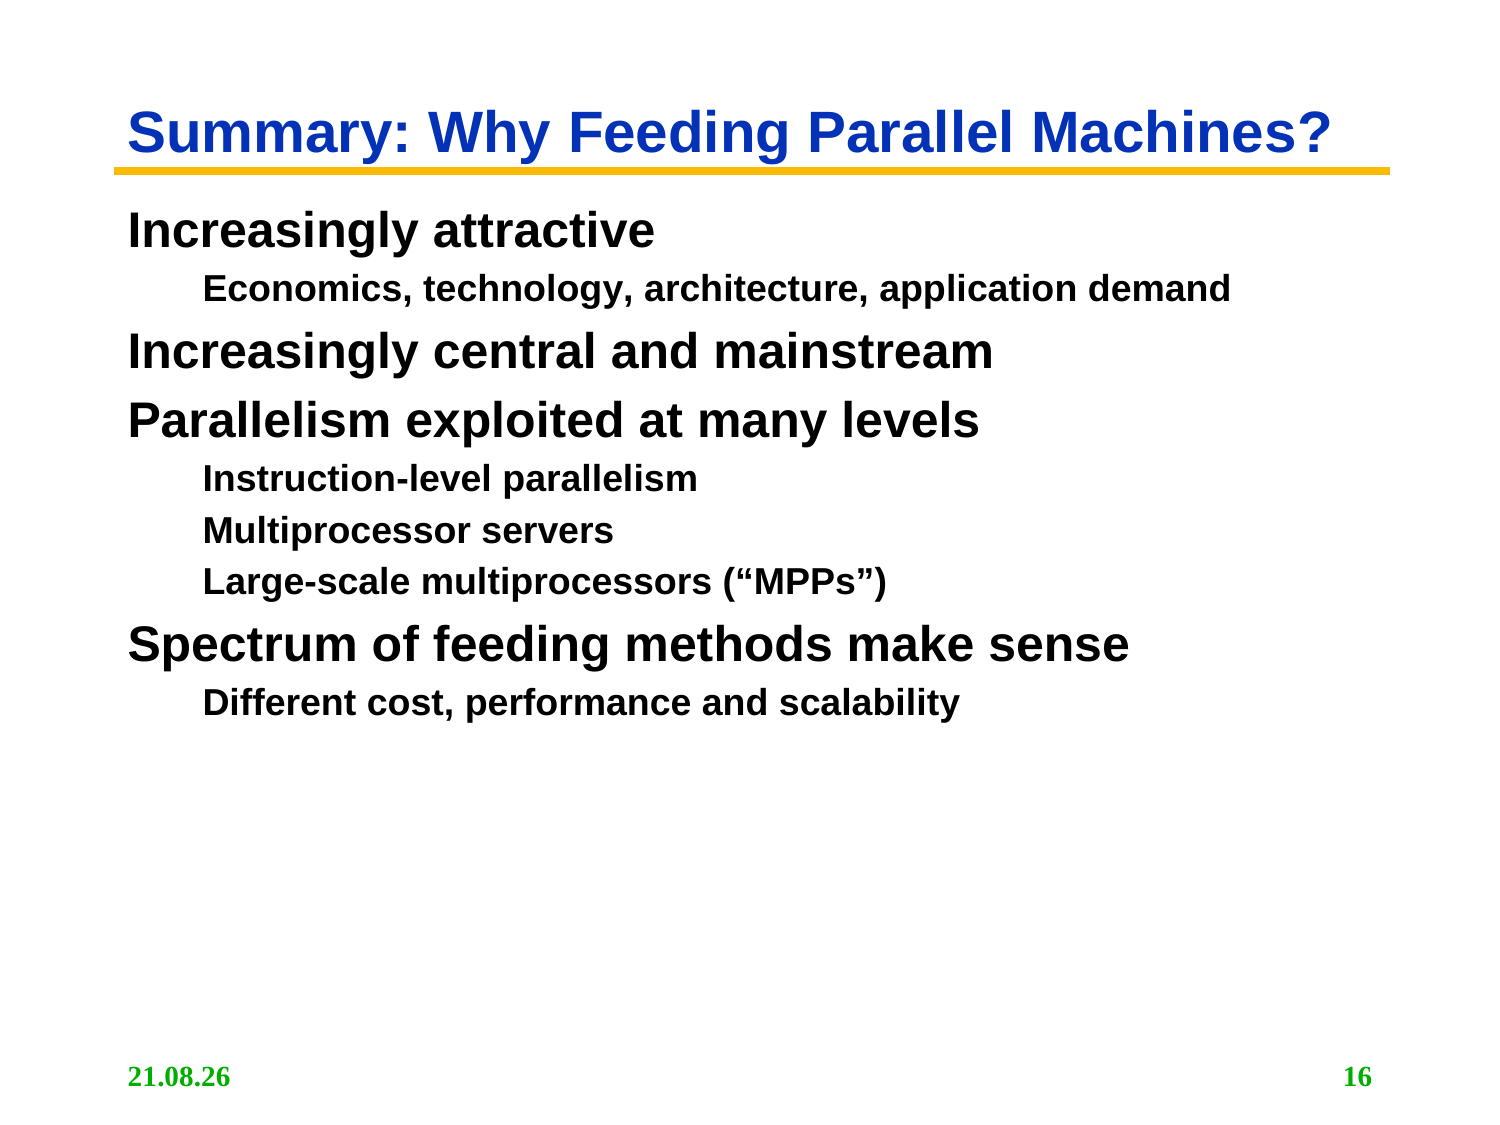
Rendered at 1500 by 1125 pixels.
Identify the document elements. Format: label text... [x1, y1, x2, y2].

title Summary: Why Feeding Parallel Machines? [112, 75, 1372, 196]
list Increasingly attractive Economics, technology, architecture, application demand Increasingly central and mainstream Parallelism exploited at many levels Instruction-level parallelism Multiprocessor servers Large-scale multiprocessors (“MPPs”) Spectrum of feeding methods make sense Different cost, performance and scalability [112, 199, 1363, 963]
